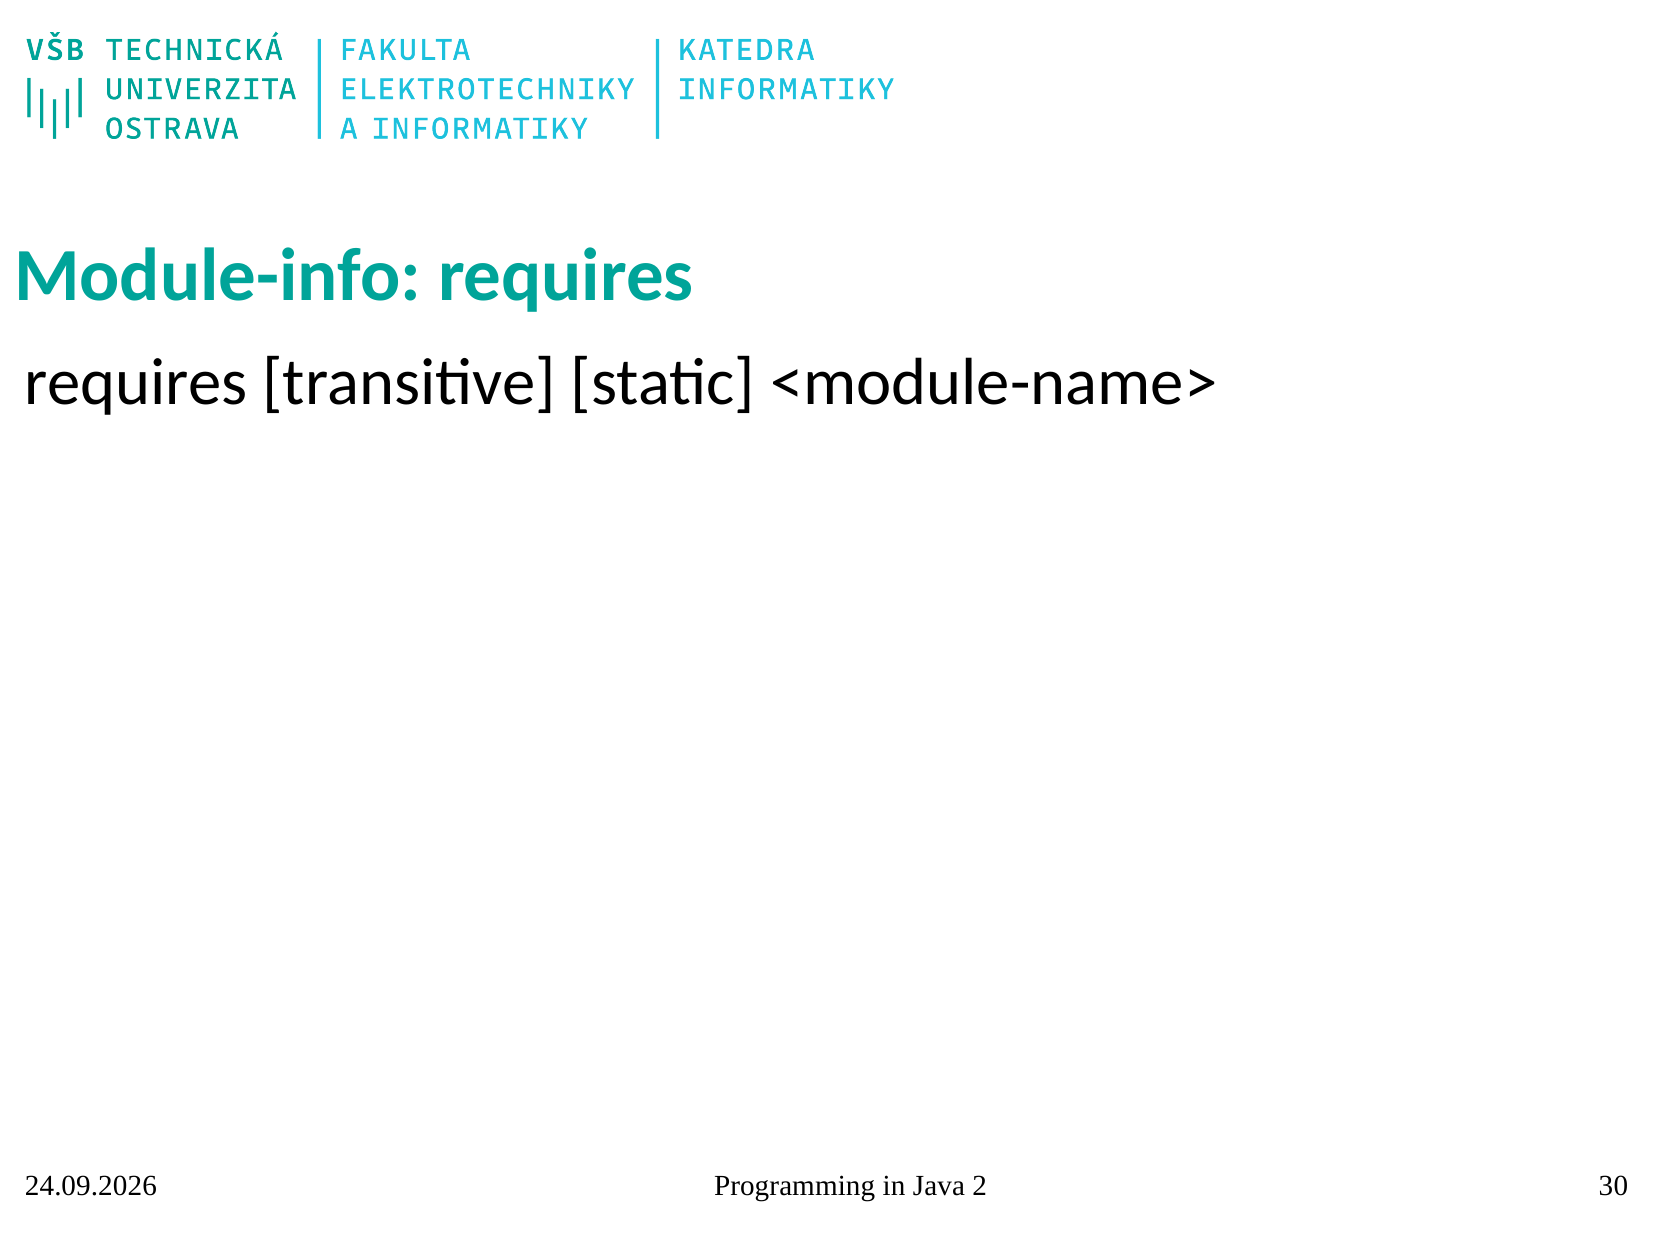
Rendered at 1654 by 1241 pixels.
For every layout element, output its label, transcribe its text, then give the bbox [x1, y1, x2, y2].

picture [26, 31, 894, 139]
list requires [transitive] [static] <module-name> [24, 354, 1629, 1146]
title Module-info: requires [14, 165, 1619, 319]
